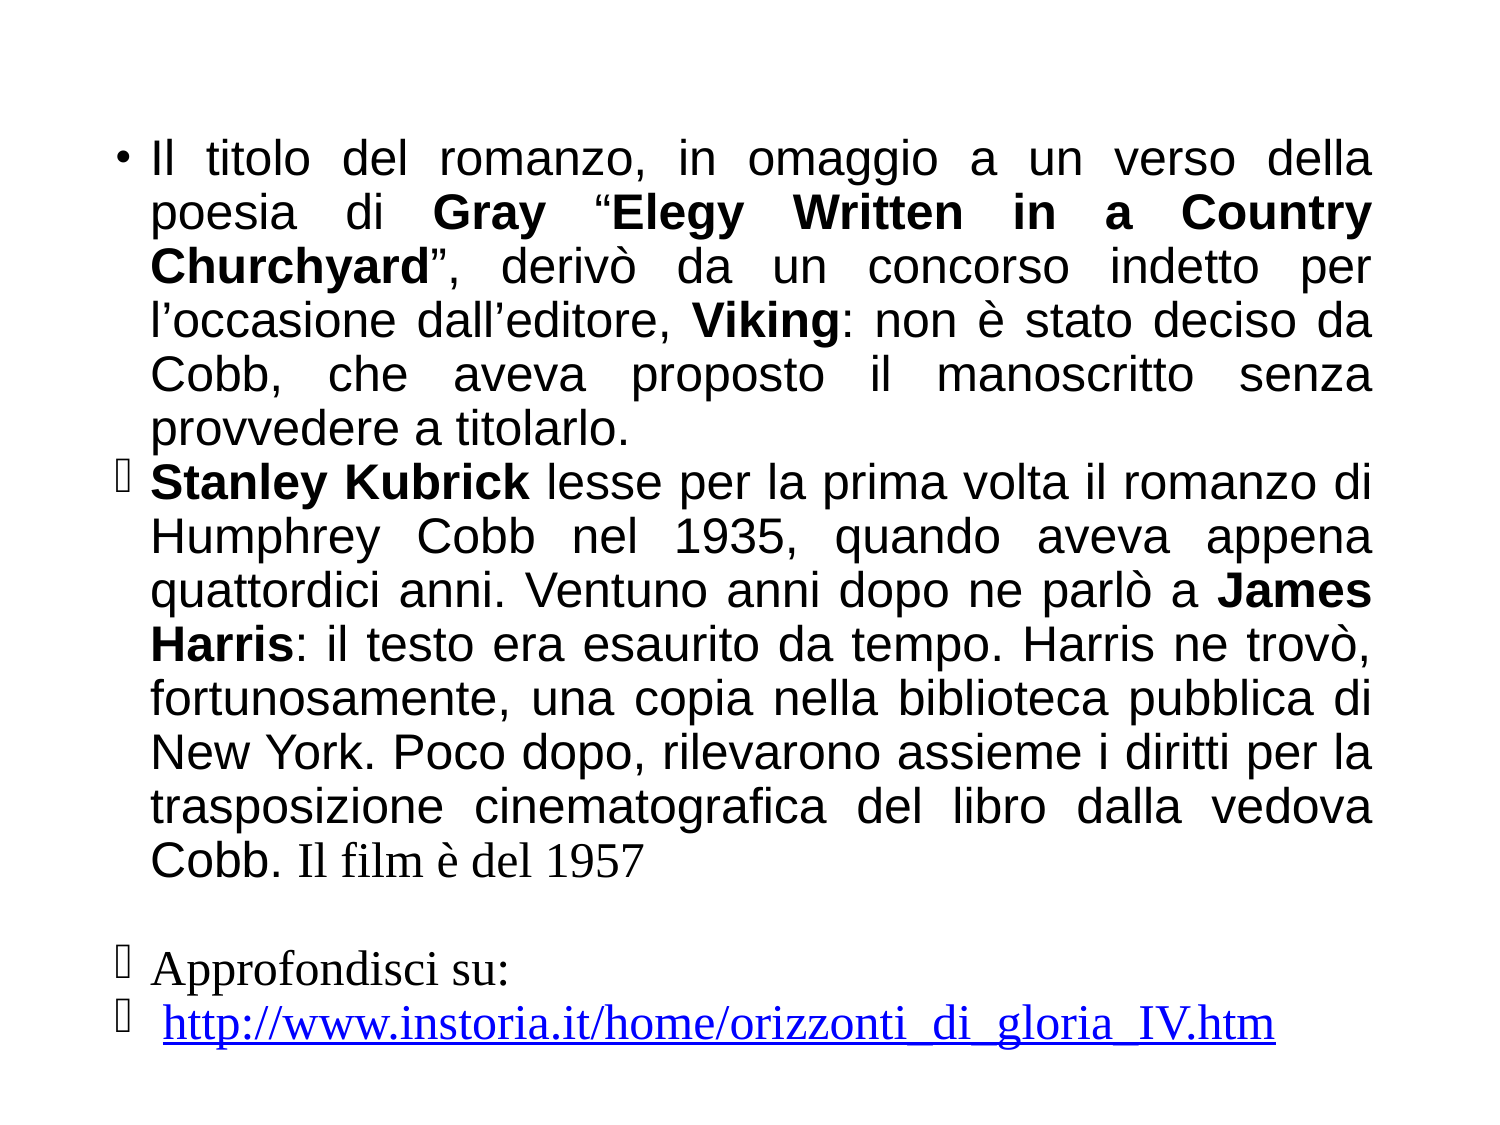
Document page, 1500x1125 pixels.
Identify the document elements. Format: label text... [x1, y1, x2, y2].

text_box Il titolo del romanzo, in omaggio a un verso della poesia di Gray “Elegy Written in a Country Churchyard”, derivò da un concorso indetto per l’occasione dall’editore, Viking: non è stato deciso da Cobb, che aveva proposto il manoscritto senza provvedere a titolarlo. Stanley Kubrick lesse per la prima volta il romanzo di Humphrey Cobb nel 1935, quando aveva appena quattordici anni. Ventuno anni dopo ne parlò a James Harris: il testo era esaurito da tempo. Harris ne trovò, fortunosamente, una copia nella biblioteca pubblica di New York. Poco dopo, rilevarono assieme i diritti per la trasposizione cinematografica del libro dalla vedova Cobb. Il film è del 1957 Approfondisci su: http://www.instoria.it/home/orizzonti_di_gloria_IV.htm [99, 124, 1388, 1125]
